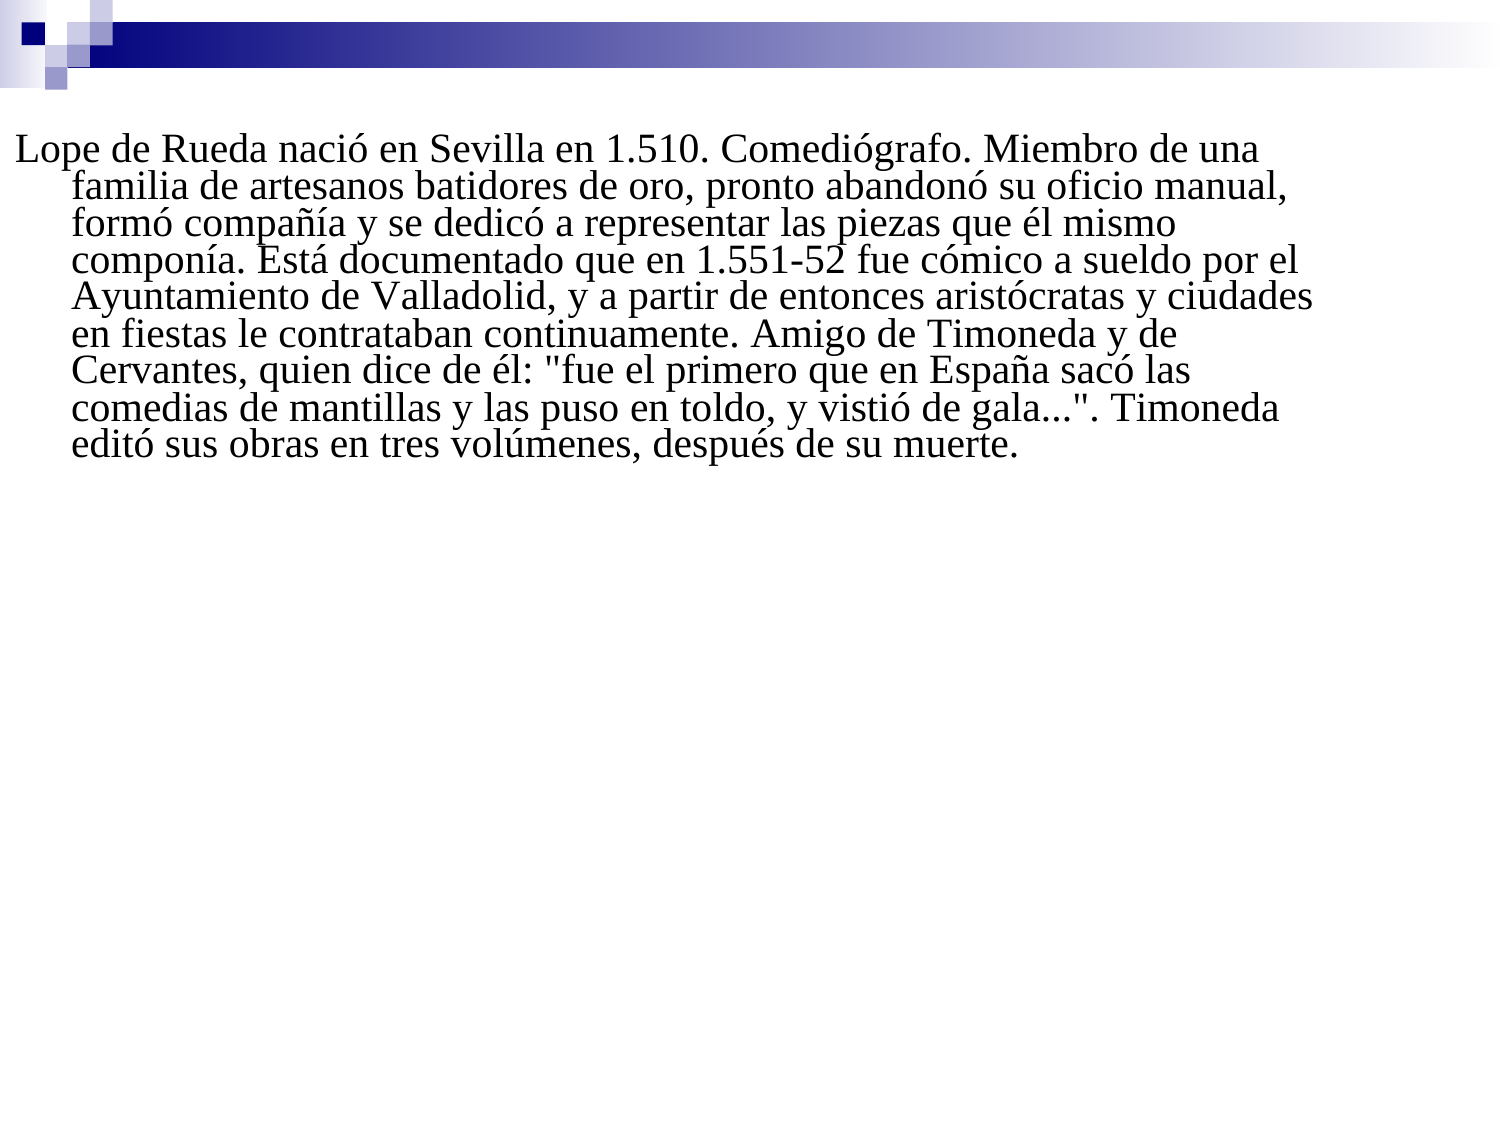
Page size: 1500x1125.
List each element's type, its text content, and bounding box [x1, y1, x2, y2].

list Lope de Rueda nació en Sevilla en 1.510. Comediógrafo. Miembro de una familia de artesanos batidores de oro, pronto abandonó su oficio manual, formó compañía y se dedicó a representar las piezas que él mismo componía. Está documentado que en 1.551-52 fue cómico a sueldo por el Ayuntamiento de Valladolid, y a partir de entonces aristócratas y ciudades en fiestas le contrataban continuamente. Amigo de Timoneda y de Cervantes, quien dice de él: "fue el primero que en España sacó las comedias de mantillas y las puso en toldo, y vistió de gala...". Timoneda editó sus obras en tres volúmenes, después de su muerte. [0, 124, 1351, 963]
